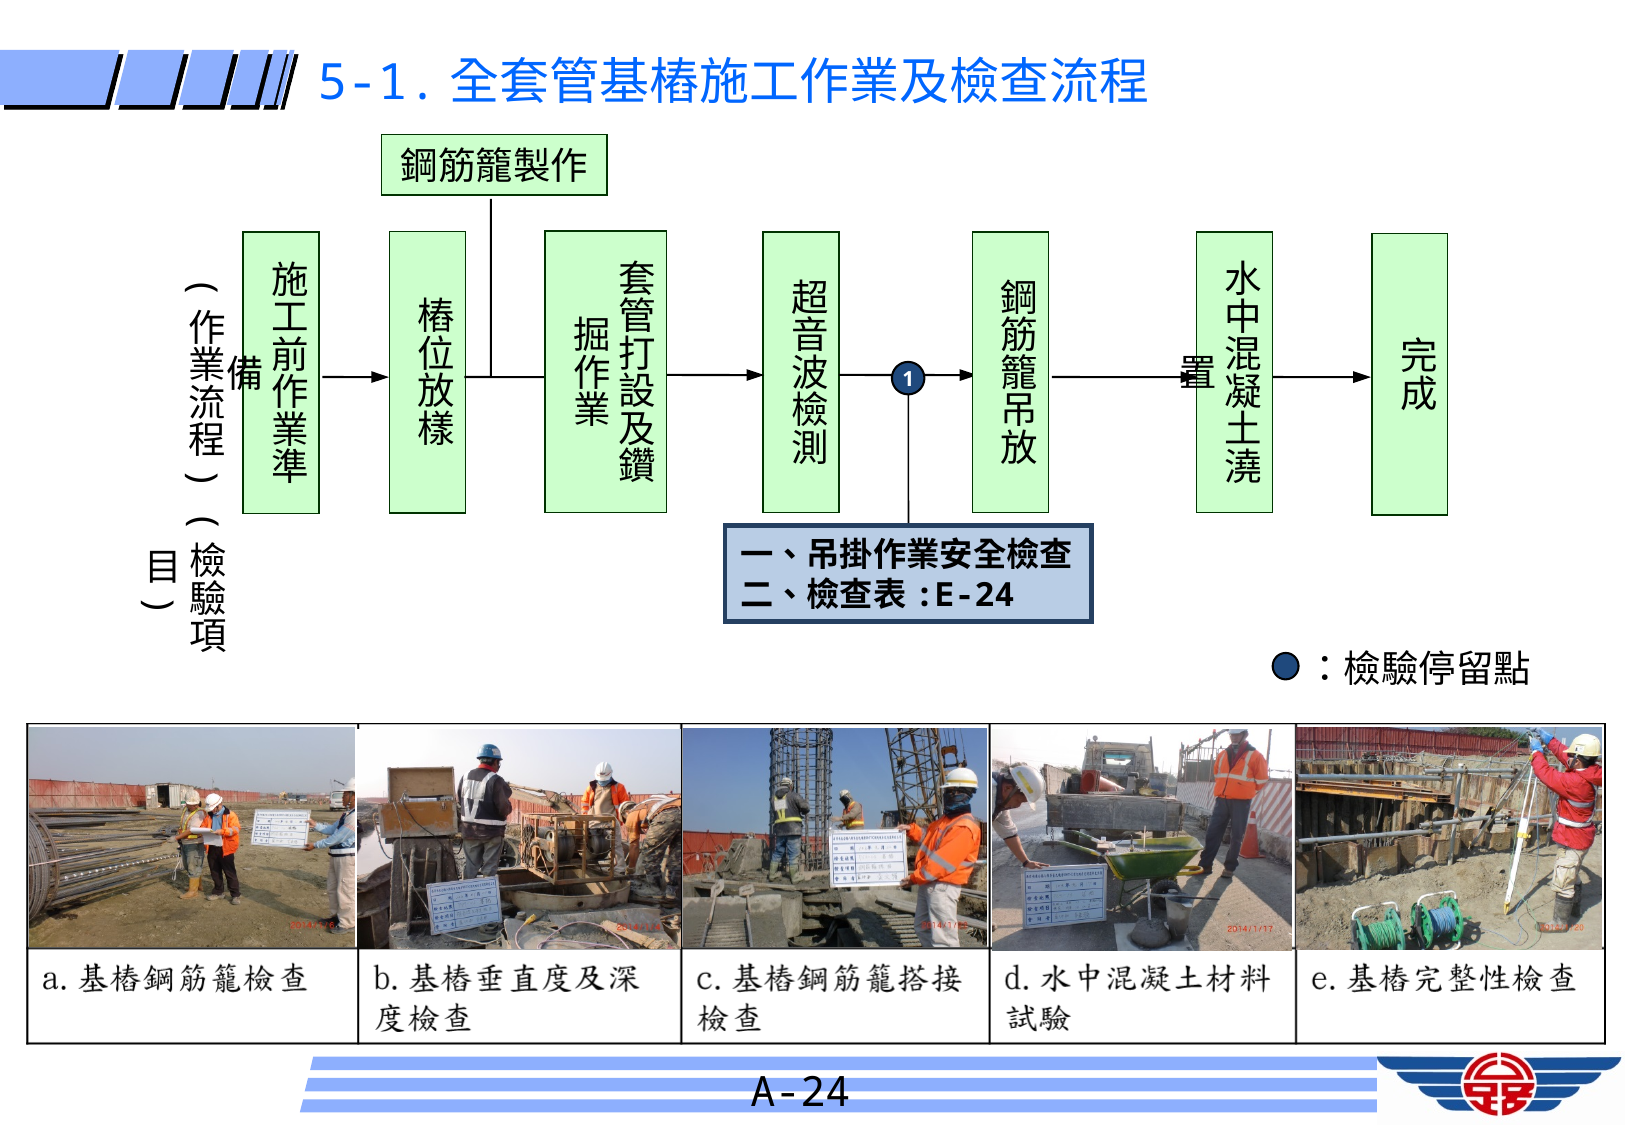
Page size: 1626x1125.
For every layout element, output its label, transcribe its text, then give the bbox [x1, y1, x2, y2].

text_box 施工前作業準備 [243, 232, 319, 514]
picture [22, 724, 1606, 1057]
text_box 水中混凝土澆置 [1197, 232, 1272, 512]
text_box (檢驗項目) [161, 481, 237, 684]
text_box 完成 [1372, 234, 1448, 515]
text_box 1 [891, 361, 925, 395]
text_box 5-1.全套管基樁施工作業及檢查流程 [302, 54, 1540, 117]
text_box 鋼筋籠製作 [381, 134, 608, 196]
text_box ：檢驗停留點 [1291, 637, 1561, 699]
text_box 超音波檢測 [763, 232, 839, 513]
text_box 樁位放樣 [390, 231, 465, 513]
text_box 一、吊掛作業安全檢查 二、檢查表:E-24 [725, 525, 1092, 622]
text_box (作業流程) [160, 229, 236, 538]
text_box 套管打設及鑽掘作業 [545, 231, 667, 513]
text_box [1272, 652, 1291, 680]
text_box 鋼筋籠吊放 [973, 232, 1048, 512]
